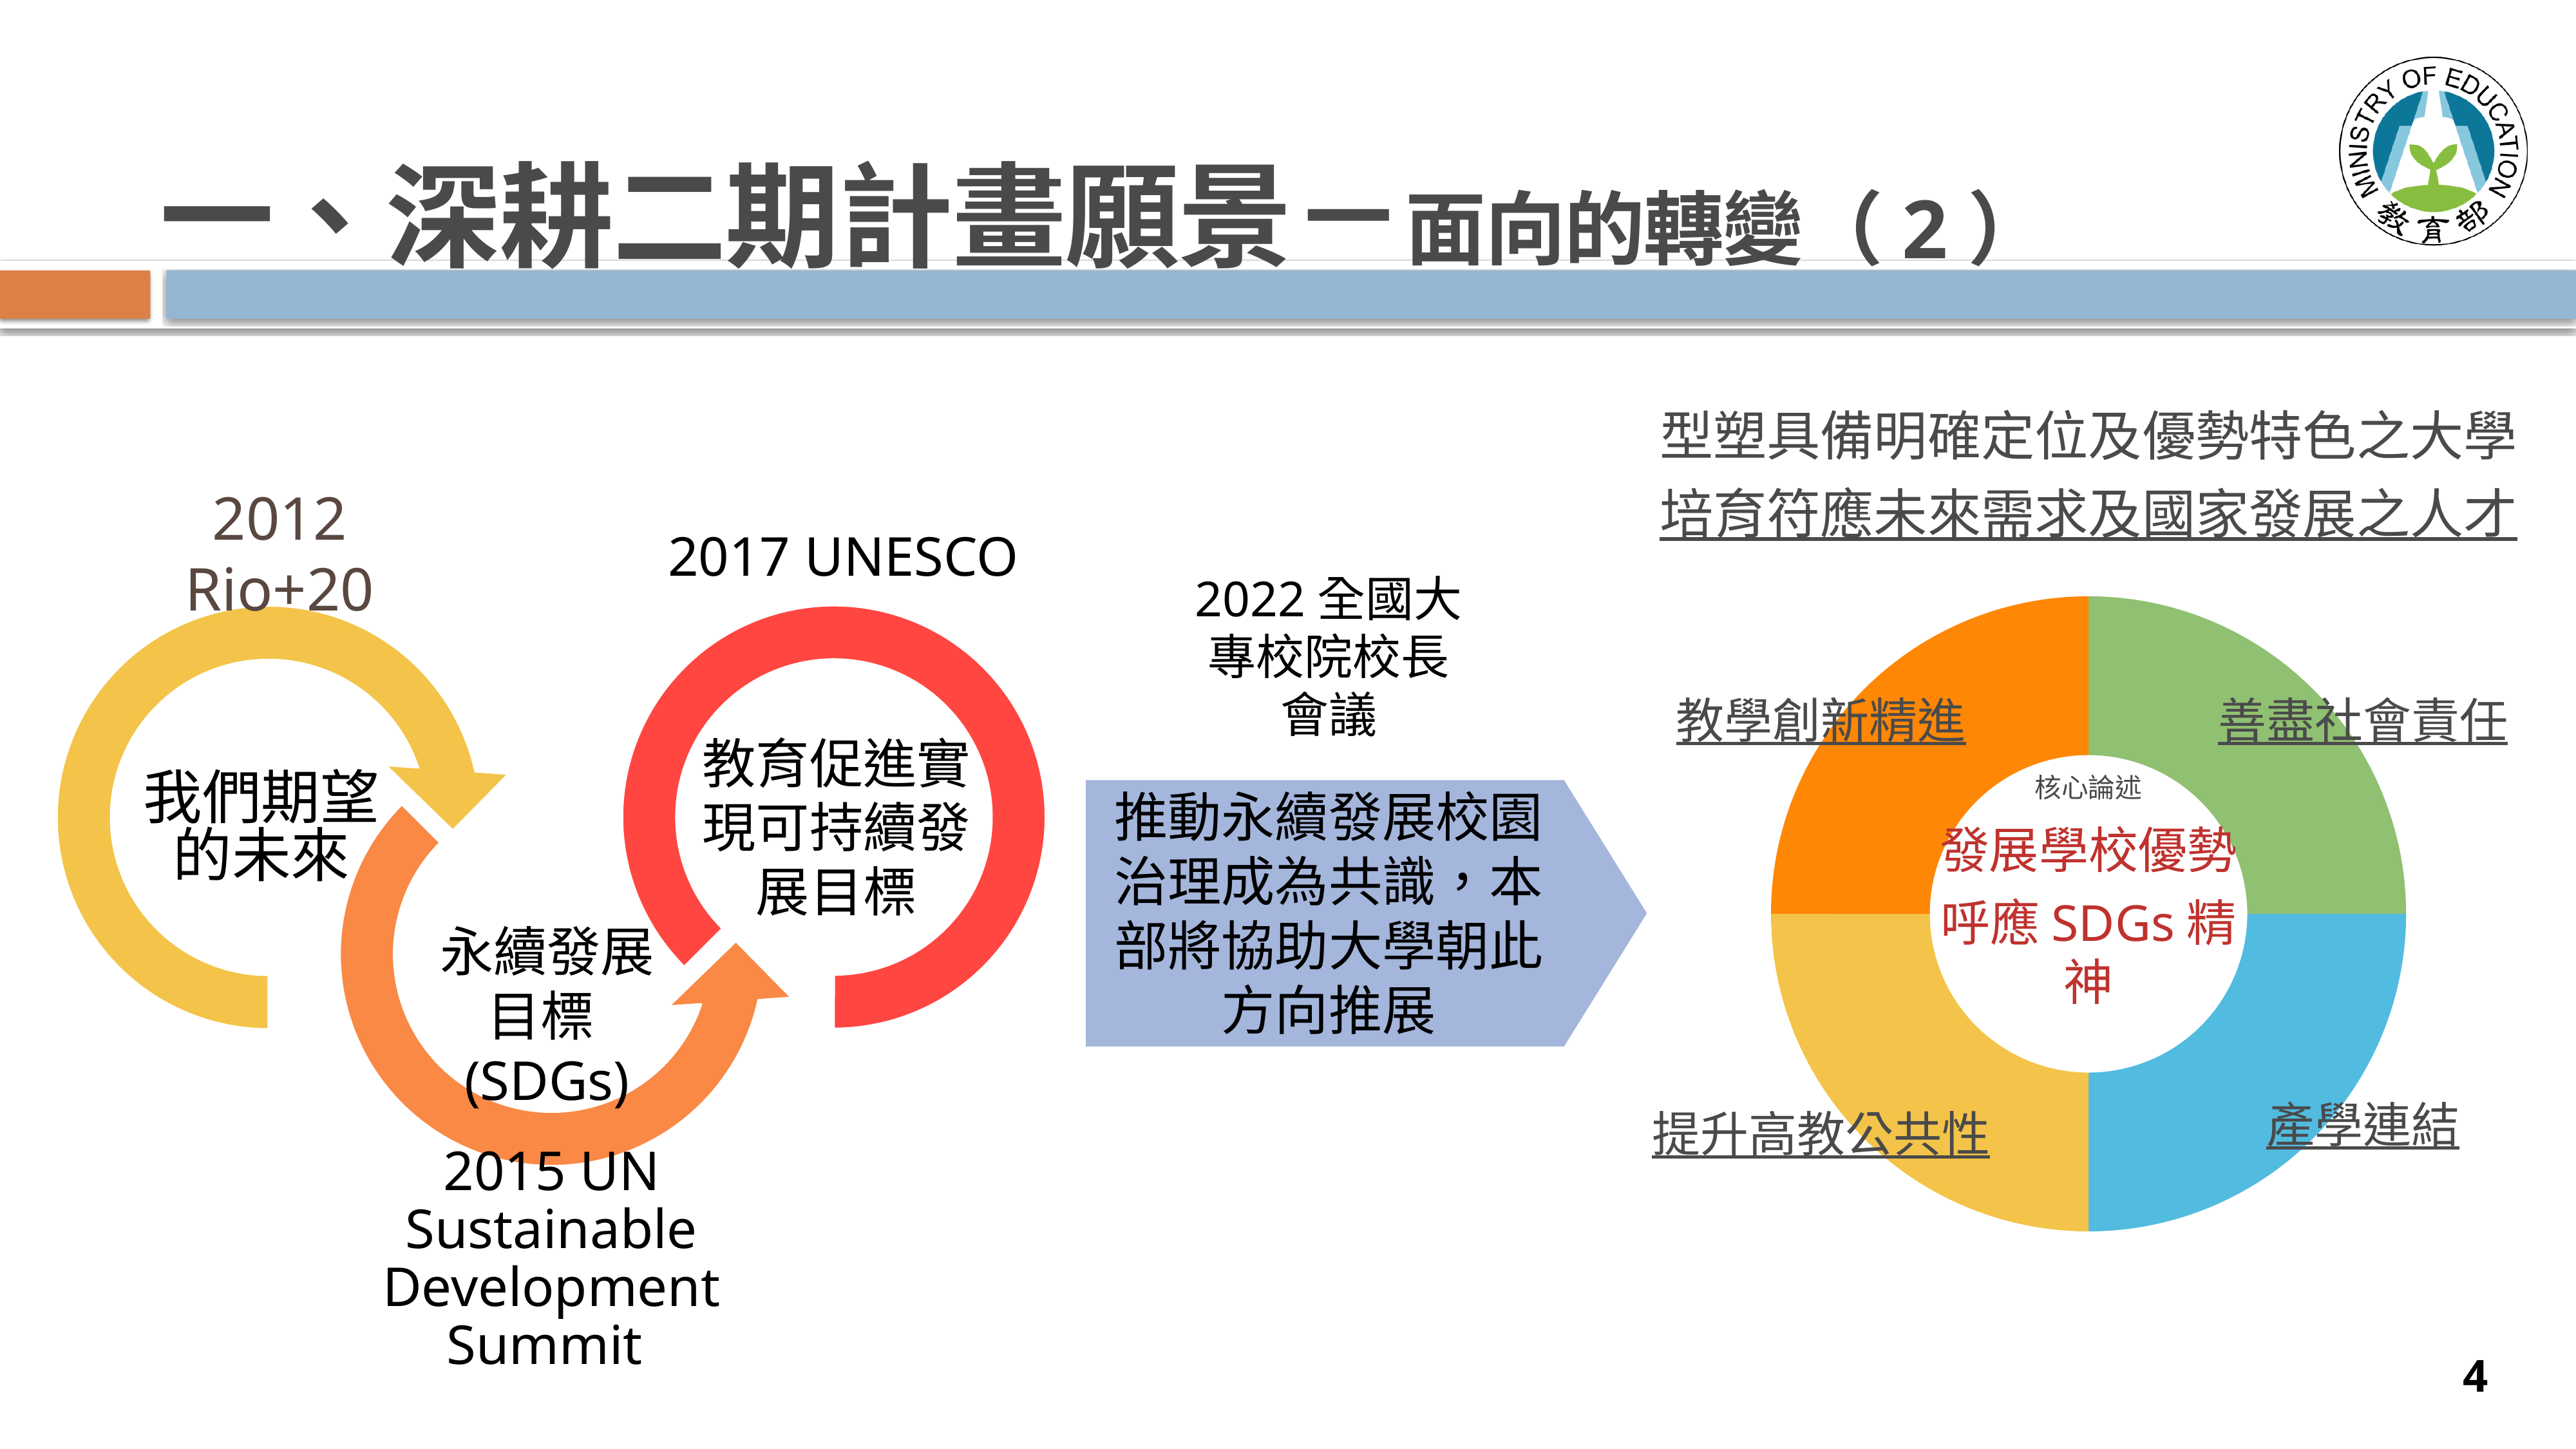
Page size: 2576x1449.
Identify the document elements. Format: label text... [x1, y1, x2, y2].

text_box 產學連結 [2261, 1109, 2465, 1155]
text_box 產學連結 [2325, 1109, 2353, 1119]
text_box 2022全國大專校院校長會議 [1189, 562, 1468, 748]
text_box 發展學校優勢 呼應SDGs精神 [1919, 813, 2259, 1016]
title 一、深耕二期計畫願景－面向的轉變（2） [137, 133, 2348, 307]
chart [1766, 592, 2410, 1236]
text_box 型塑具備明確定位及優勢特色之大學 培育符應未來需求及國家發展之人才 [1654, 396, 2523, 550]
text_box 永續發展目標(SDGs) [410, 913, 685, 1116]
text_box 提升高教公共性 [1646, 1097, 1996, 1167]
text_box 推動永續發展校園治理成為共識，本部將協助大學朝此方向推展 [1086, 778, 1572, 1046]
text_box [487, 1155, 495, 1159]
text_box [622, 605, 1046, 1029]
text_box 我們期望的未來 [132, 768, 390, 893]
text_box [513, 1157, 519, 1164]
picture [2339, 57, 2528, 247]
slide_number <編號> [2409, 1336, 2542, 1419]
text_box 產學連結 [2438, 1131, 2451, 1141]
text_box 2017 UNESCO [641, 518, 1046, 592]
text_box [415, 941, 792, 1166]
text_box 2015 UN Sustainable Development Summit [315, 1191, 788, 1329]
text_box 教學創新精進 [1671, 684, 1971, 753]
text_box 善盡社會責任 [2213, 684, 2514, 753]
text_box [339, 804, 440, 1112]
text_box [1572, 793, 1647, 1034]
text_box 產學連結 [2284, 1110, 2300, 1113]
text_box 產學連結 [2282, 1115, 2303, 1119]
text_box 核心論述 [2029, 765, 2148, 809]
text_box [57, 621, 509, 1030]
text_box 教育促進實現可持續發展目標 [688, 724, 984, 928]
text_box 2012 Rio+20 [118, 483, 441, 621]
